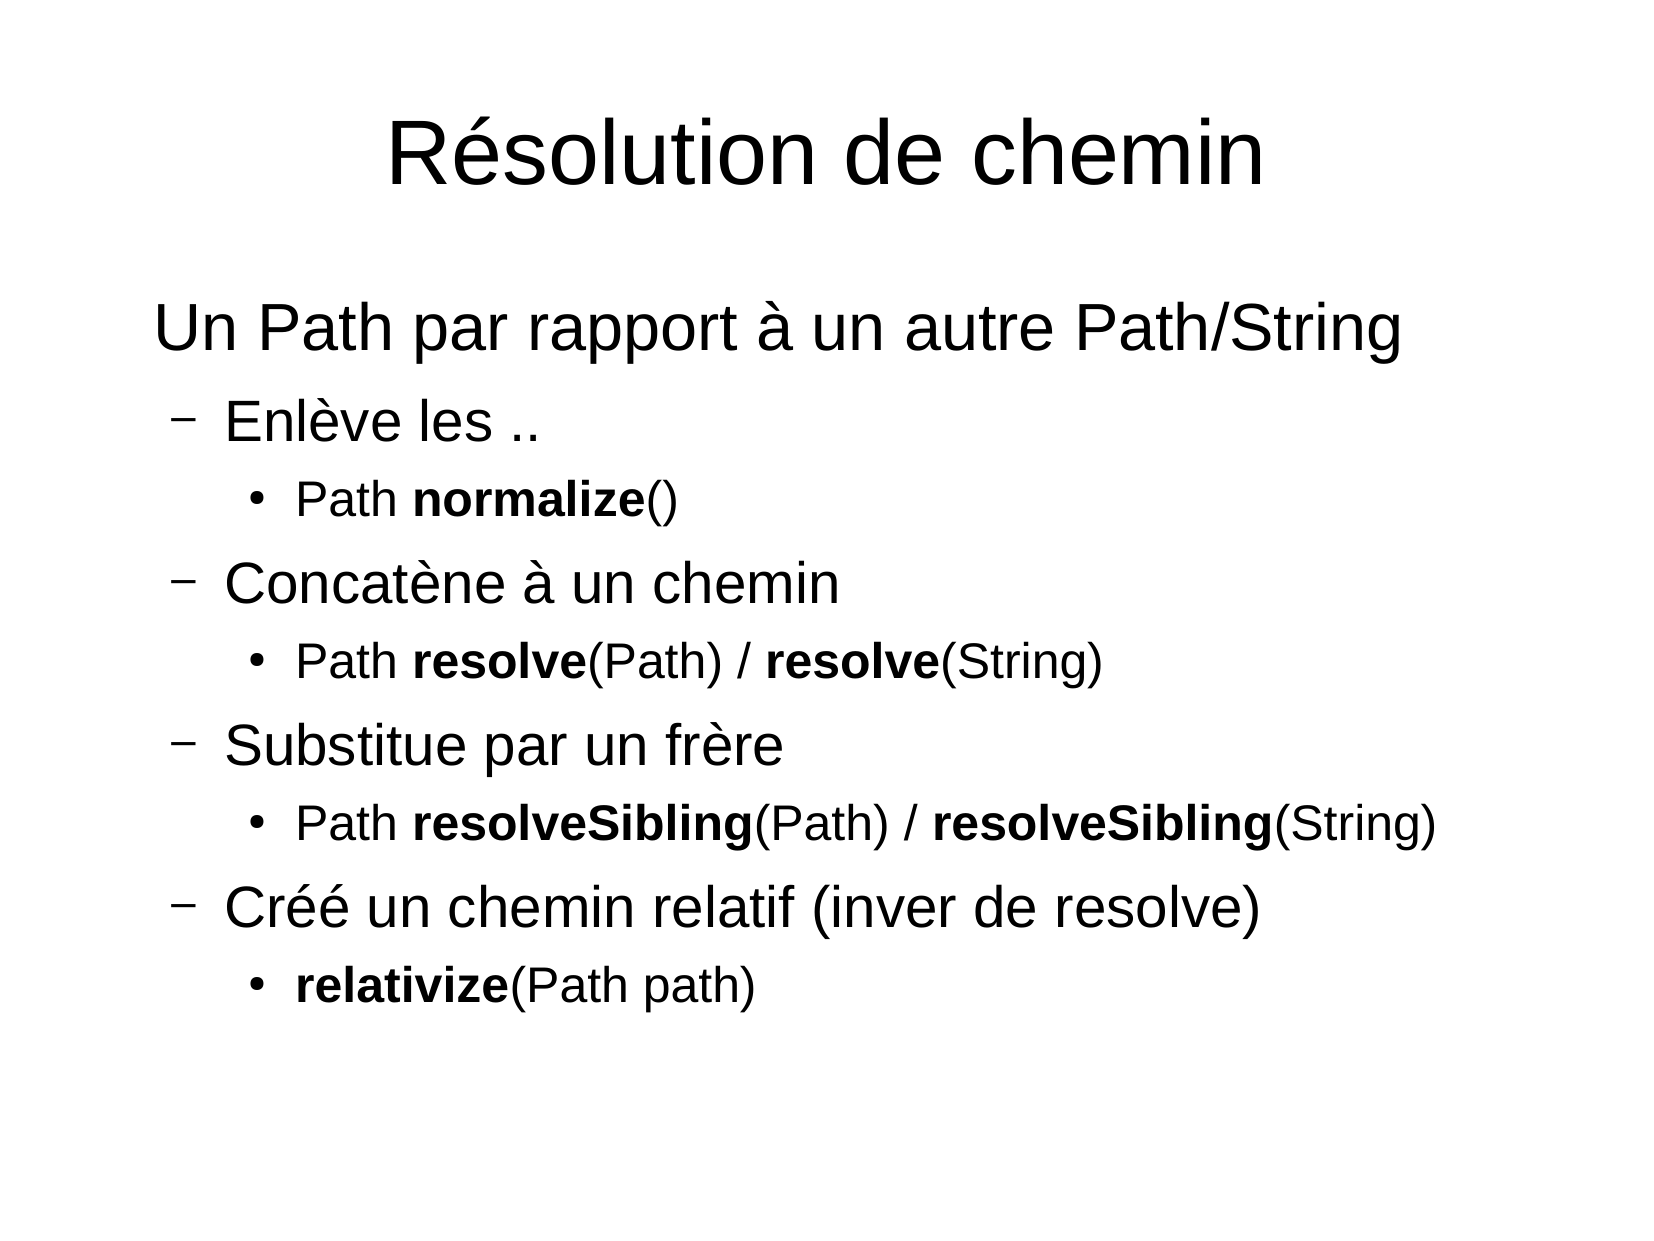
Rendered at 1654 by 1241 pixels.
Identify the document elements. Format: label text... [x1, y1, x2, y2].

list Un Path par rapport à un autre Path/String Enlève les .. Path normalize() Concatène à un chemin Path resolve(Path) / resolve(String) Substitue par un frère Path resolveSibling(Path) / resolveSibling(String) Créé un chemin relatif (inver de resolve) relativize(Path path) [82, 290, 1571, 1081]
title Résolution de chemin [82, 49, 1571, 257]
